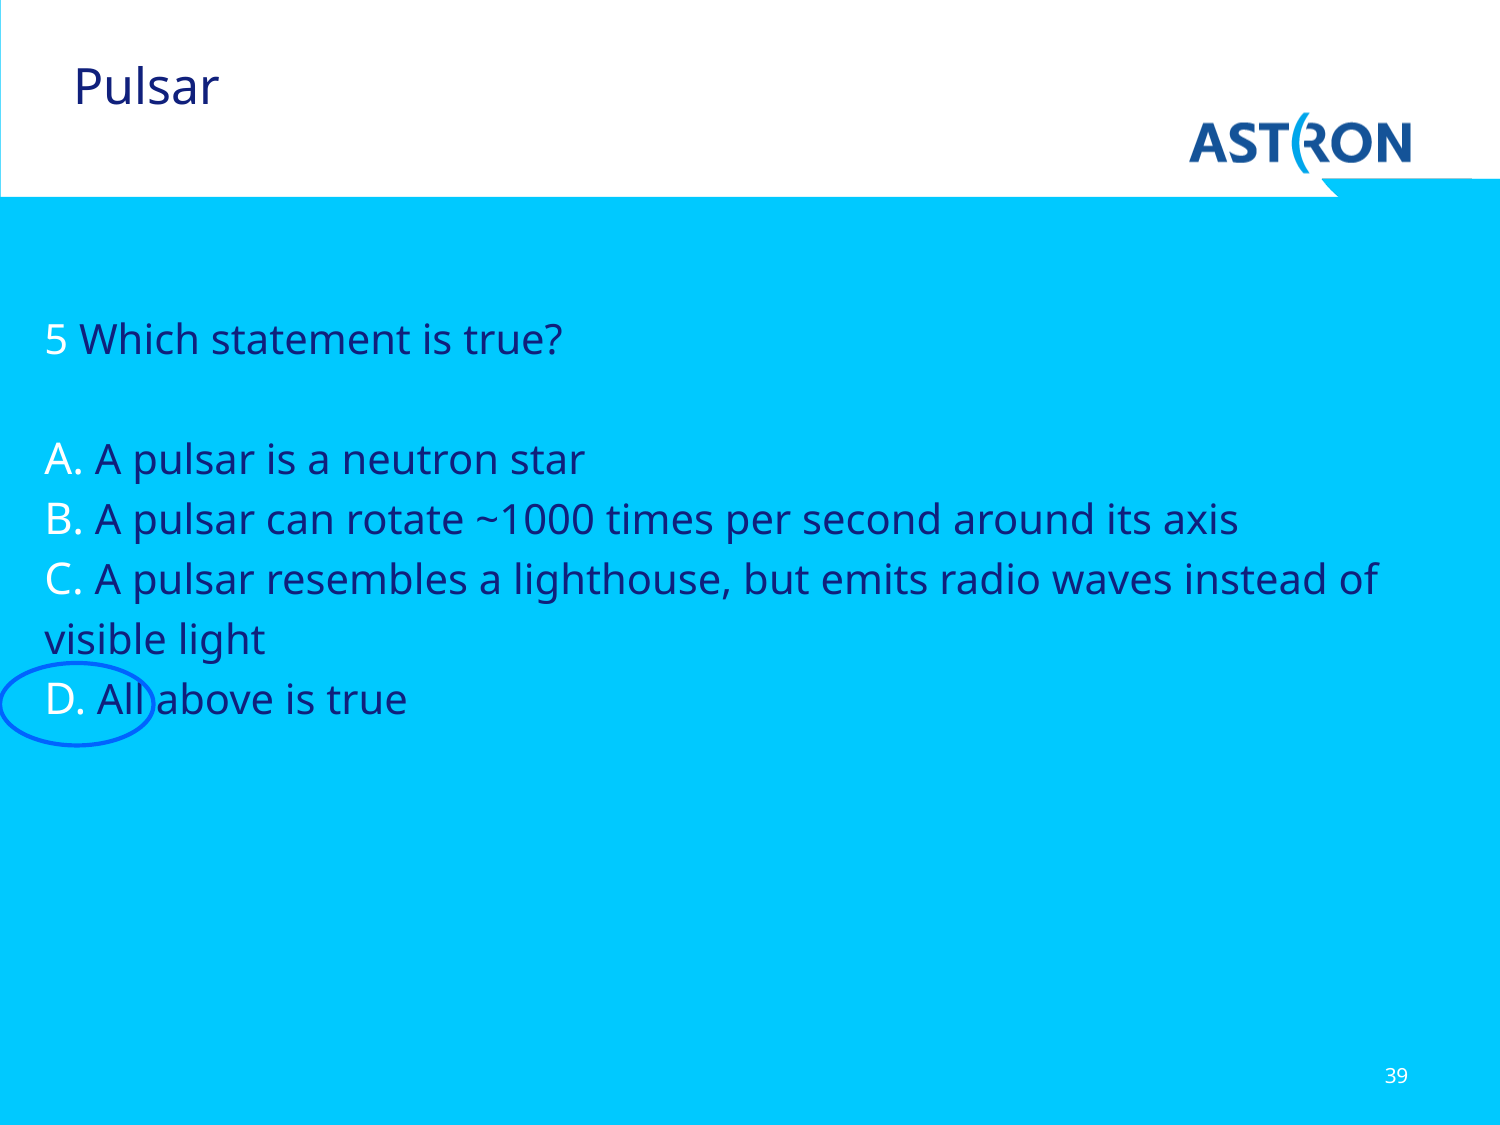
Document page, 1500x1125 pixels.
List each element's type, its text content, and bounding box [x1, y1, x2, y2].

text_box Pulsar [59, 47, 502, 136]
text_box <number> [1208, 1062, 1409, 1125]
picture [0, 0, 1500, 196]
text_box 5 Which statement is true? A pulsar is a neutron star A pulsar can rotate ~1000 times per second around its axis A pulsar resembles a lighthouse, but emits radio waves instead of visible light All above is true [29, 295, 1477, 768]
text_box 5 Which statement is true? A pulsar is a neutron star A pulsar can rotate ~1000 times per second around its axis A pulsar resembles a lighthouse, but emits radio waves instead of visible light All above is true [29, 666, 151, 743]
